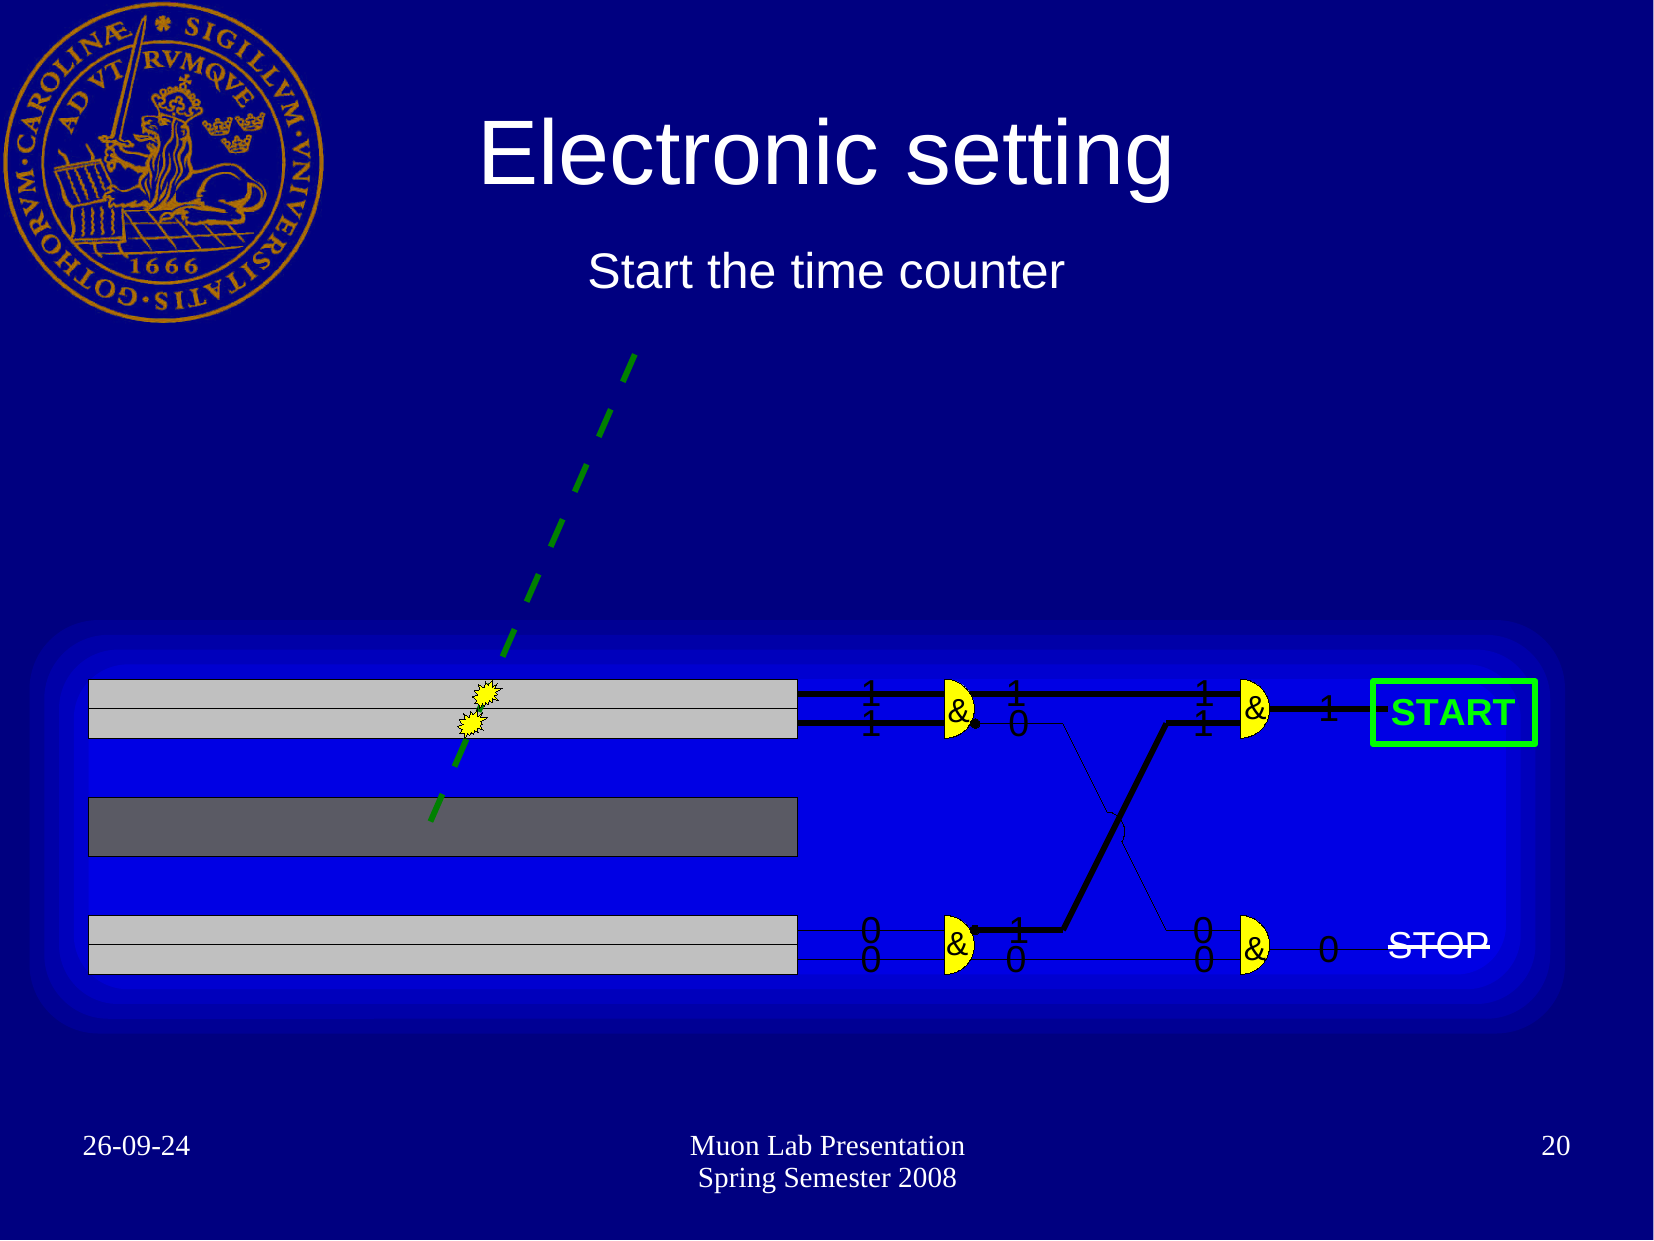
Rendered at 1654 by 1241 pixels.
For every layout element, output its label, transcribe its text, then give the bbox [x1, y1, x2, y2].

text_box STOP [1373, 917, 1536, 975]
text_box & [931, 918, 991, 971]
text_box & [1229, 681, 1289, 734]
text_box & [1229, 922, 1289, 975]
text_box & [932, 685, 993, 737]
text_box [29, 620, 1566, 1034]
picture [0, 0, 325, 325]
title Electronic setting [82, 56, 1571, 250]
text_box Start the time counter [118, 236, 1536, 307]
text_box START [1373, 681, 1536, 745]
